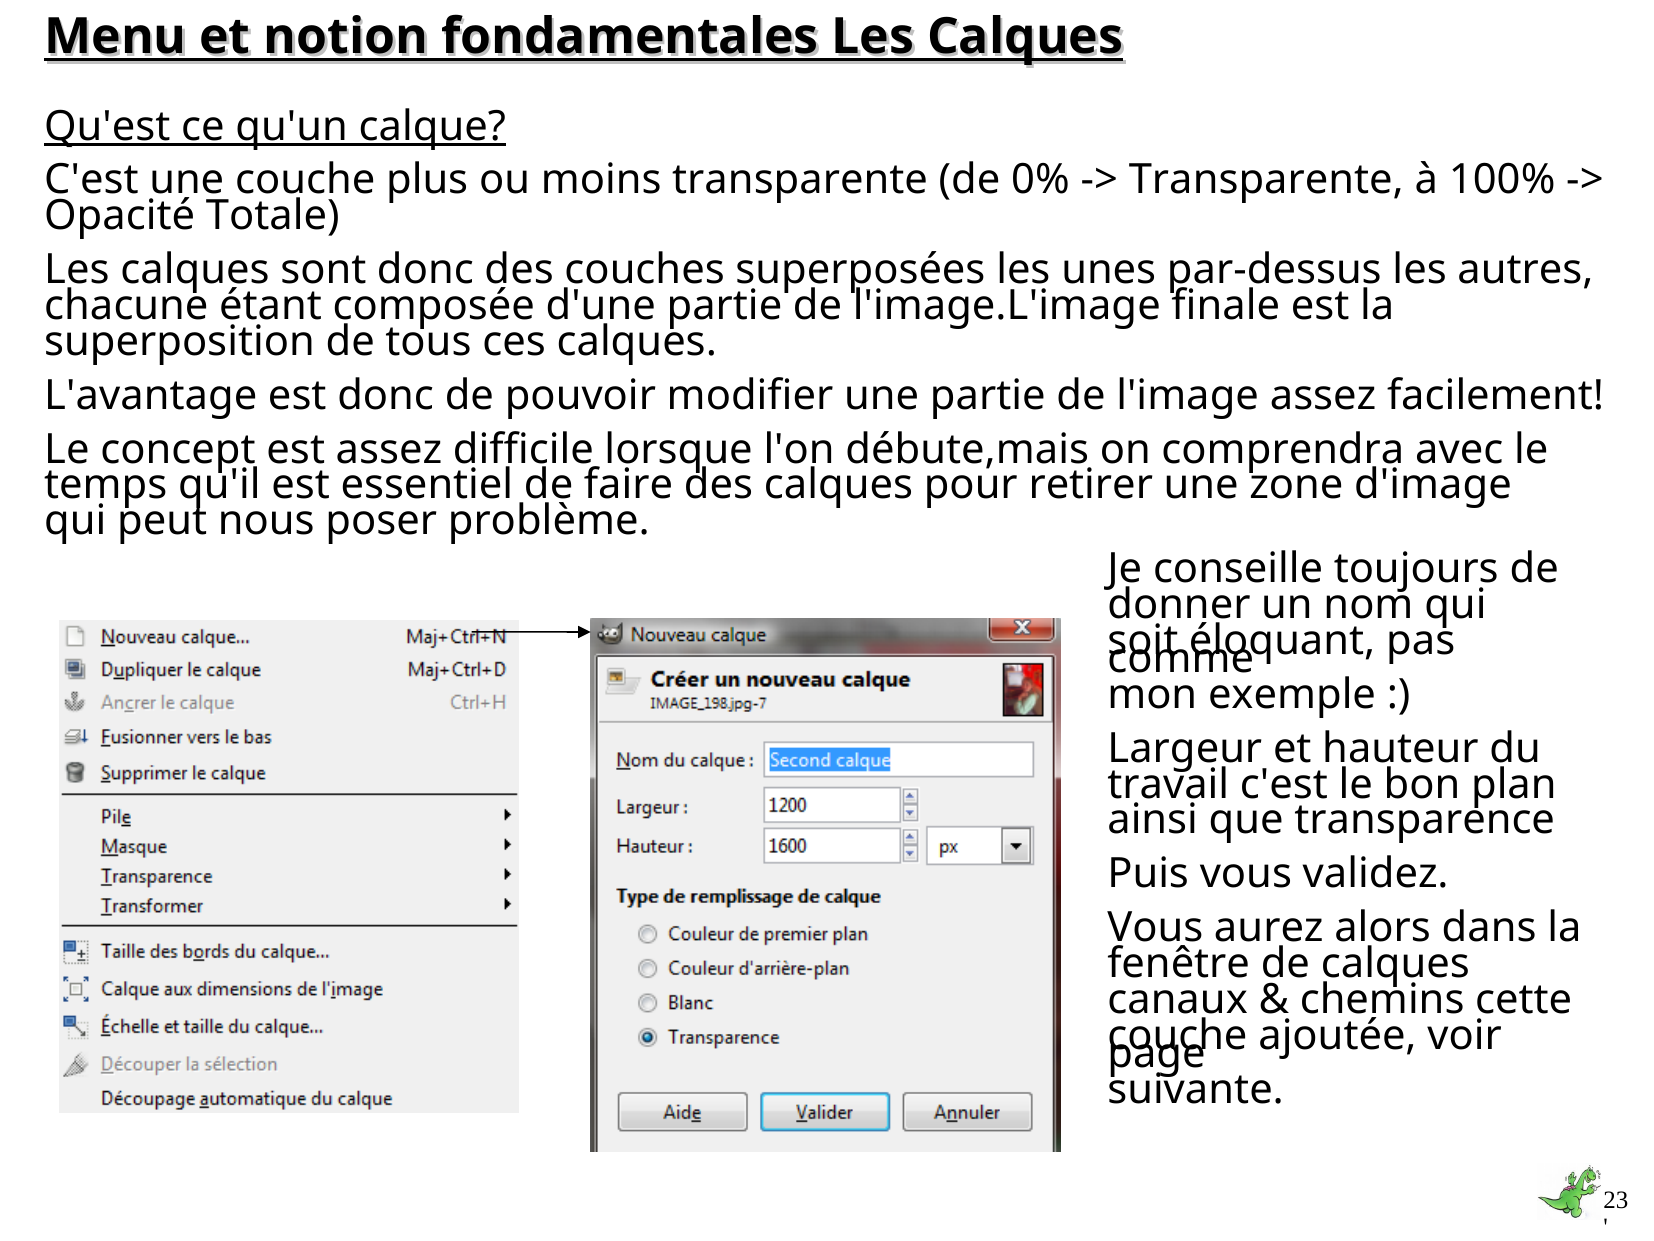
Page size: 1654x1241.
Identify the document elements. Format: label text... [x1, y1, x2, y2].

text_box Qu'est ce qu'un calque? C'est une couche plus ou moins transparente (de 0% -> Transparente, à 100% -> Opacité Totale) Les calques sont donc des couches superposées les unes par-dessus les autres, chacune étant composée d'une partie de l'image.L'image finale est la superposition de tous ces calques. L'avantage est donc de pouvoir modifier une partie de l'image assez facilement! Le concept est assez difficile lorsque l'on débute,mais on comprendra avec le temps qu'il est essentiel de faire des calques pour retirer une zone d'image qui peut nous poser problème. [29, 118, 1624, 587]
picture [59, 620, 519, 1113]
text_box Je conseille toujours de donner un nom qui soit éloquant, pas comme mon exemple :) Largeur et hauteur du travail c'est le bon plan ainsi que transparence Puis vous validez. Vous aurez alors dans la fenêtre de calques canaux & chemins cette couche ajoutée, voir page suivante. [1092, 560, 1625, 1119]
text_box Menu et notion fondamentales Les Calques [29, 29, 1624, 114]
text_box 23' [1603, 1186, 1632, 1241]
picture [1537, 1163, 1601, 1220]
picture [590, 618, 1061, 1152]
